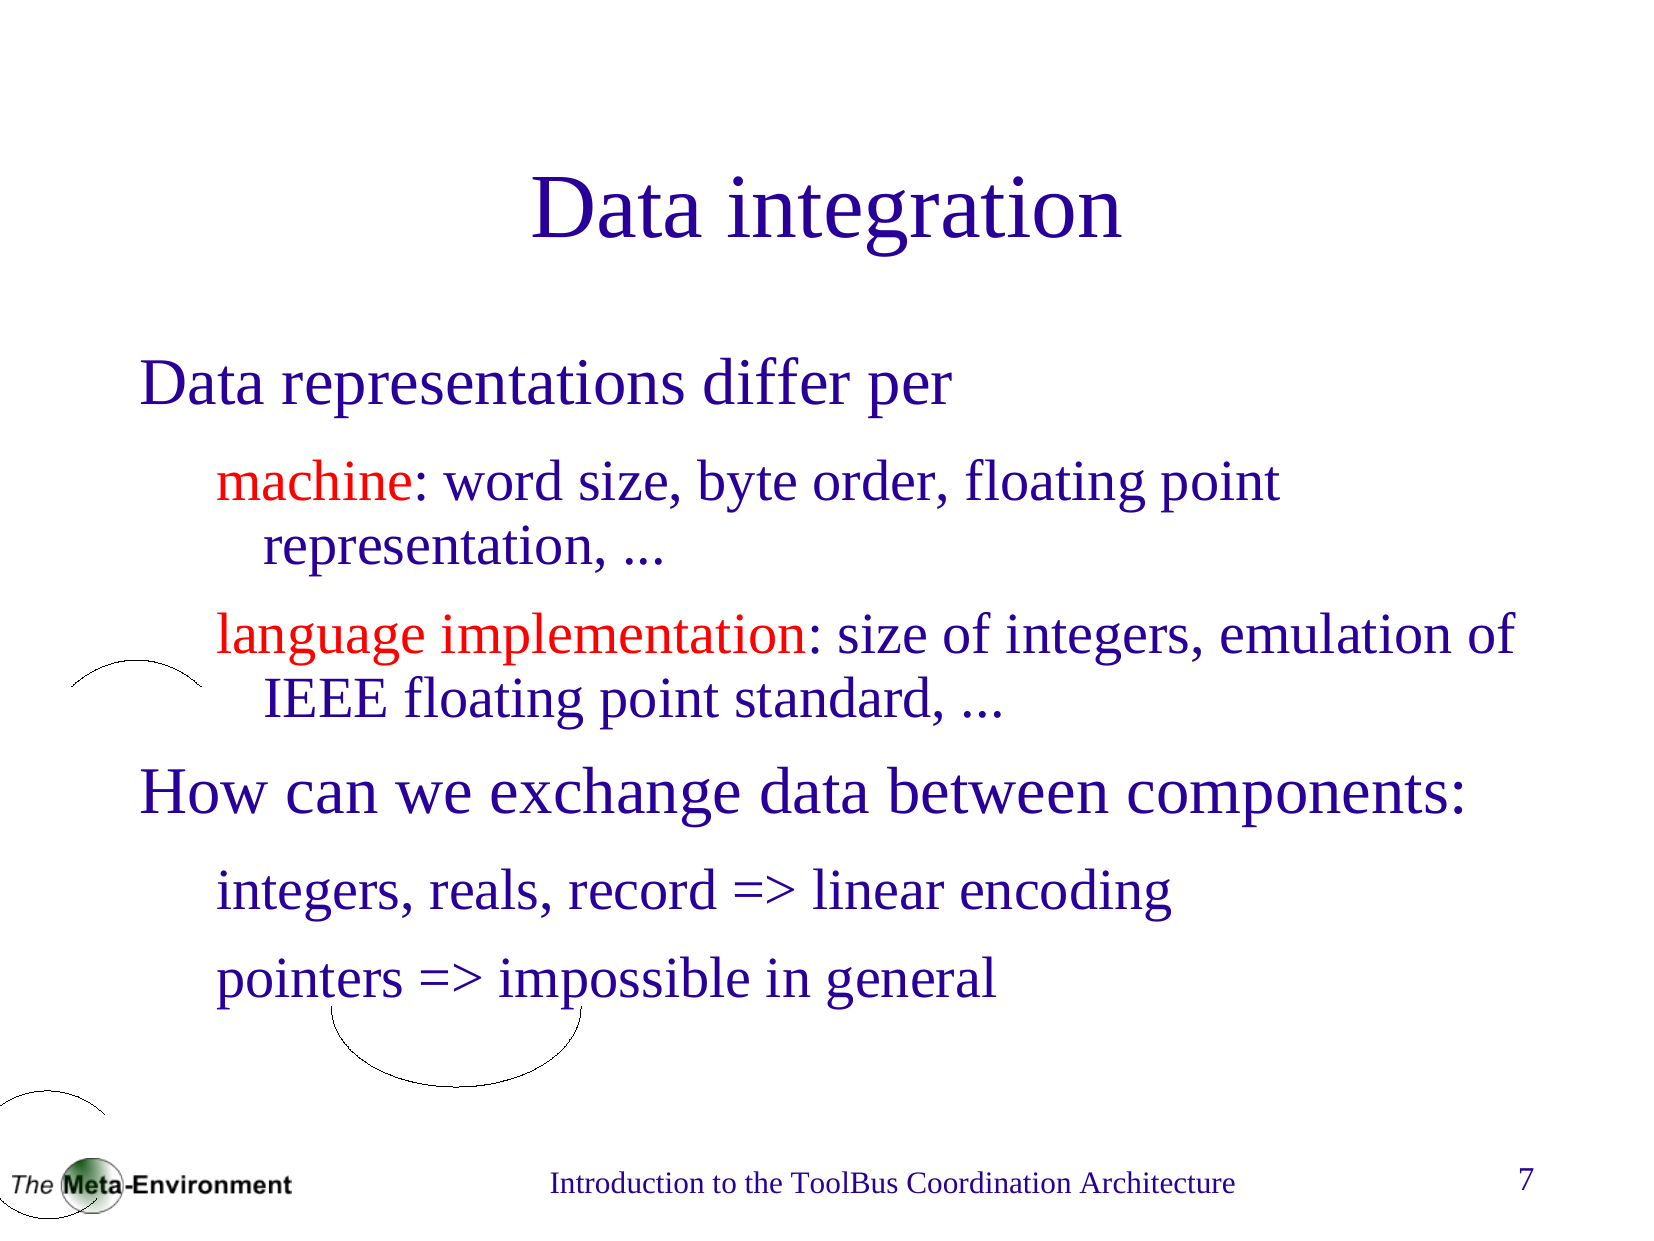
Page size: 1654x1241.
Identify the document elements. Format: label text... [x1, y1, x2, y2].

list Data representations differ per machine: word size, byte order, floating point representation, ... language implementation: size of integers, emulation of IEEE floating point standard, ... How can we exchange data between components: integers, reals, record => linear encoding pointers => impossible in general [121, 344, 1534, 1127]
title Data integration [121, 102, 1534, 311]
picture [12, 1158, 292, 1214]
